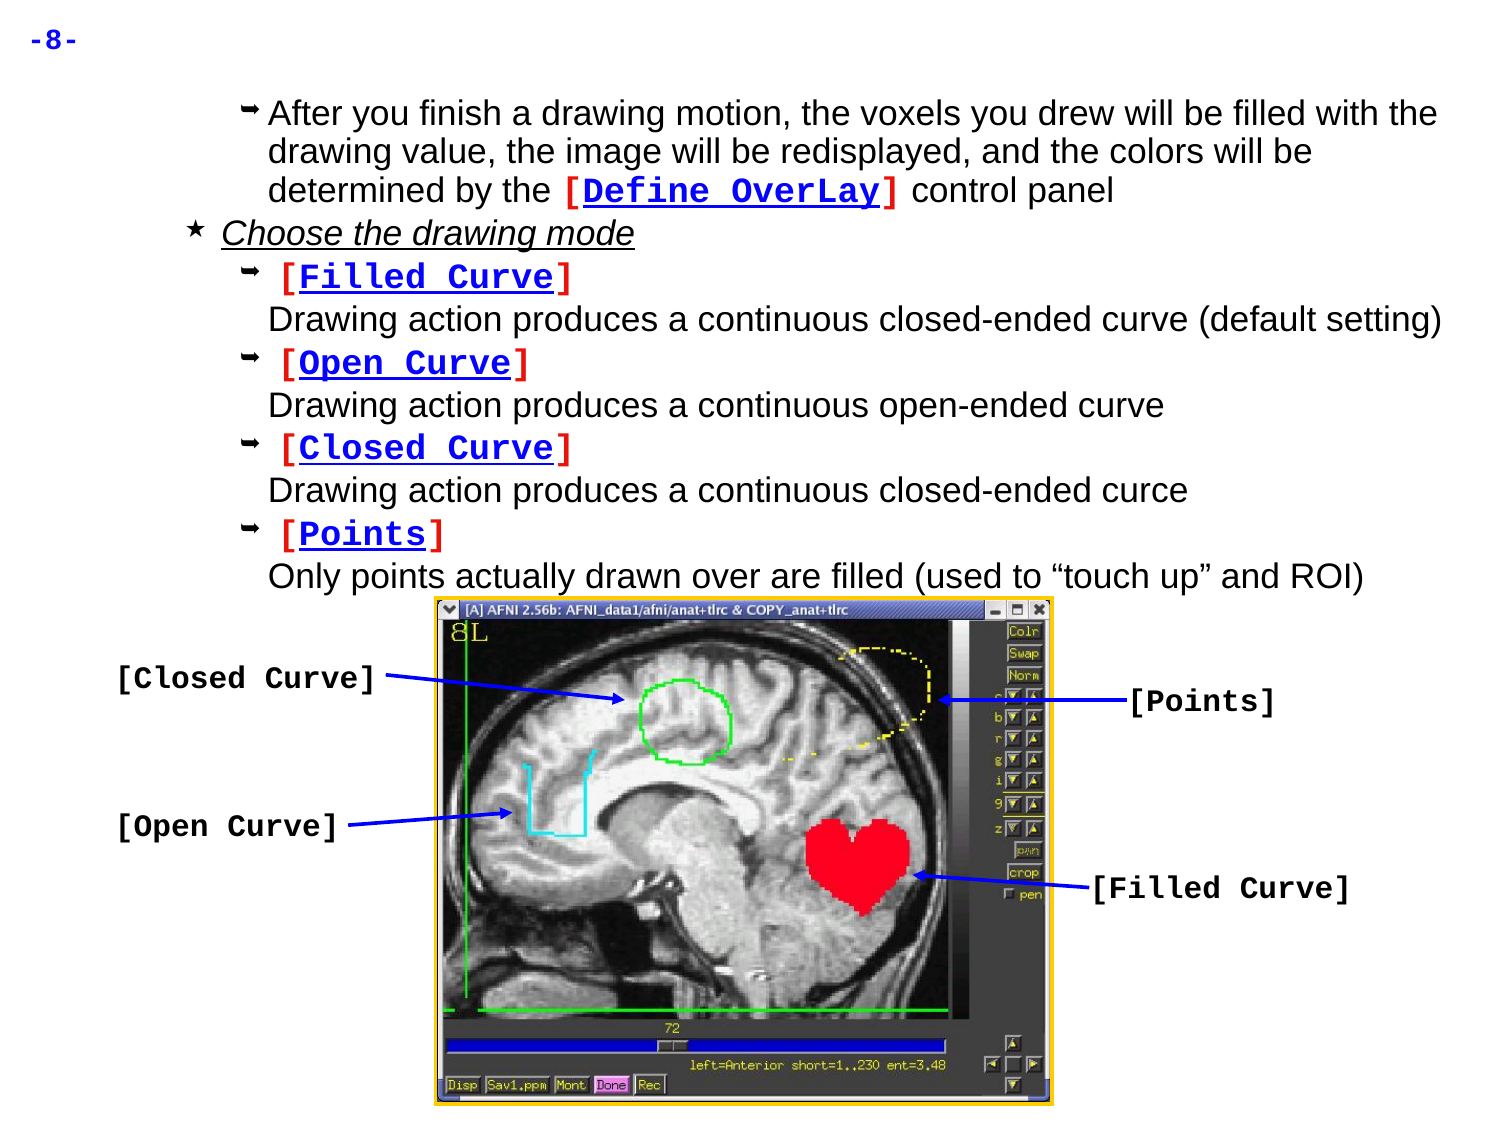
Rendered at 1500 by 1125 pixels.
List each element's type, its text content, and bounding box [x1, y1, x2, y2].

list After you finish a drawing motion, the voxels you drew will be filled with the drawing value, the image will be redisplayed, and the colors will be determined by the [Define OverLay] control panel Choose the drawing mode [Filled Curve] Drawing action produces a continuous closed-ended curve (default setting) [Open Curve] Drawing action produces a continuous open-ended curve [Closed Curve] Drawing action produces a continuous closed-ended curce [Points] Only points actually drawn over are filled (used to “touch up” and ROI) [112, 87, 1463, 625]
text_box [Open Curve] [99, 797, 401, 851]
picture [437, 600, 1051, 1102]
text_box [Filled Curve] [1074, 859, 1376, 913]
text_box [Points] [1112, 672, 1338, 726]
text_box [Closed Curve] [99, 649, 401, 703]
